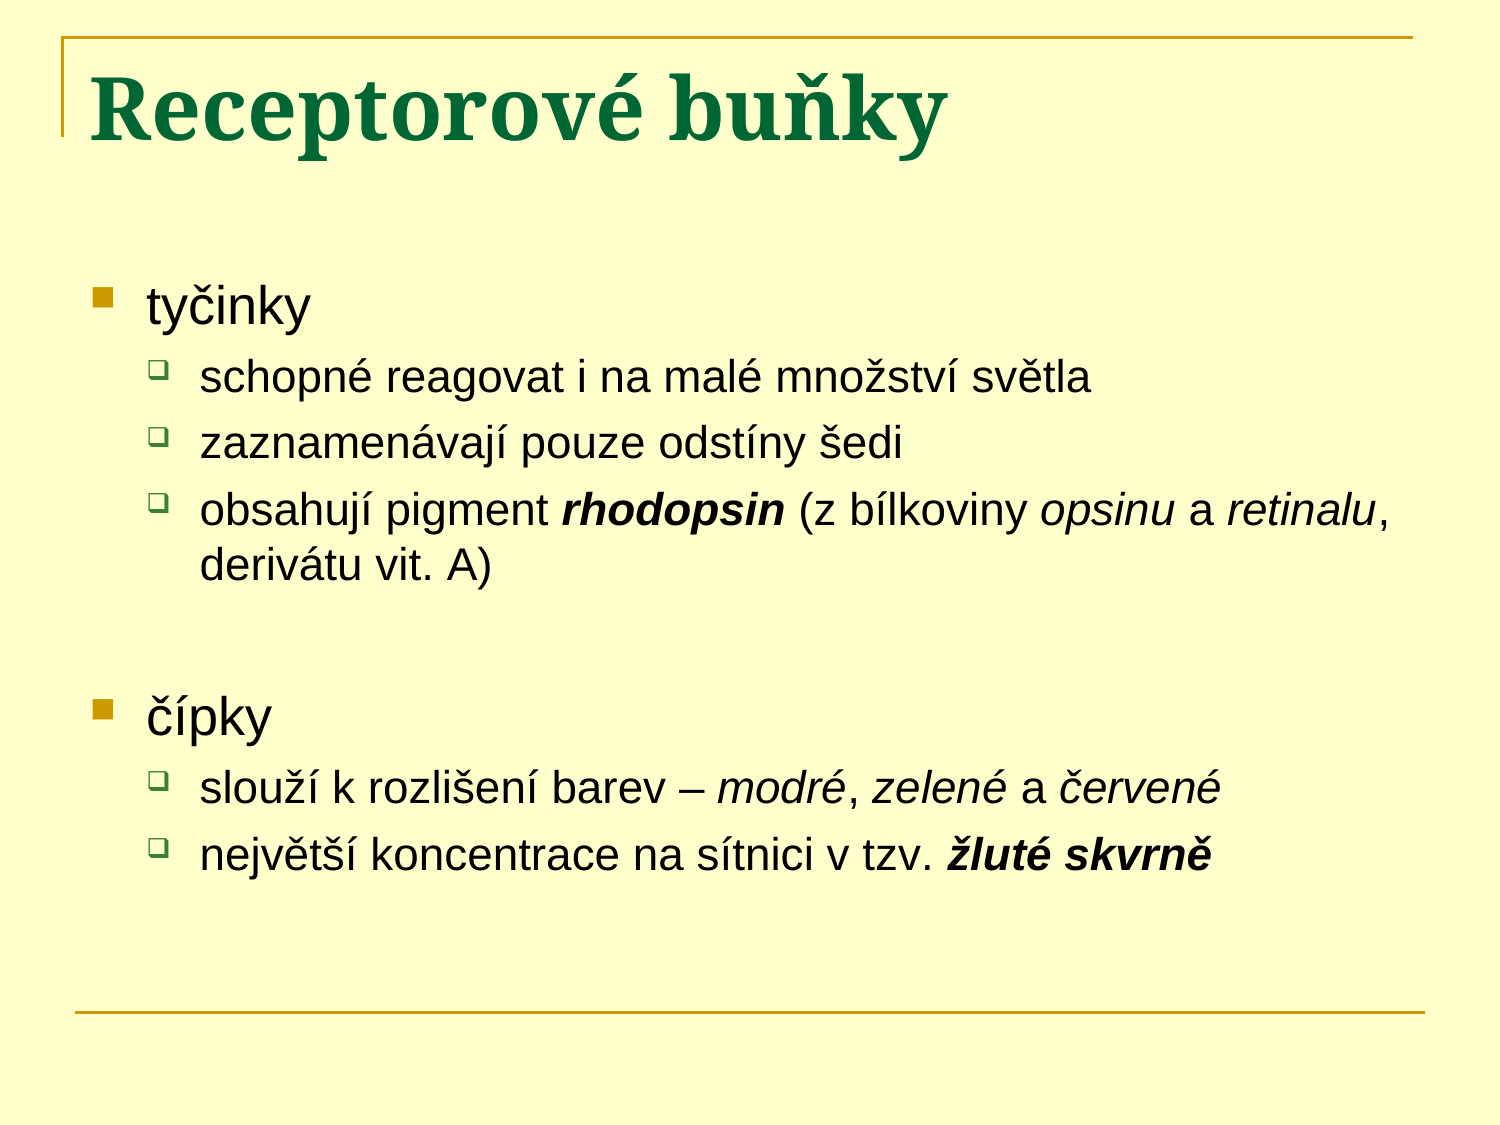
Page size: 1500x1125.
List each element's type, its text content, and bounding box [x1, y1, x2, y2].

title Receptorové buňky [75, 45, 1426, 233]
list tyčinky schopné reagovat i na malé množství světla zaznamenávají pouze odstíny šedi obsahují pigment rhodopsin (z bílkoviny opsinu a retinalu, derivátu vit. A) čípky slouží k rozlišení barev – modré, zelené a červené největší koncentrace na sítnici v tzv. žluté skvrně [75, 262, 1426, 1006]
